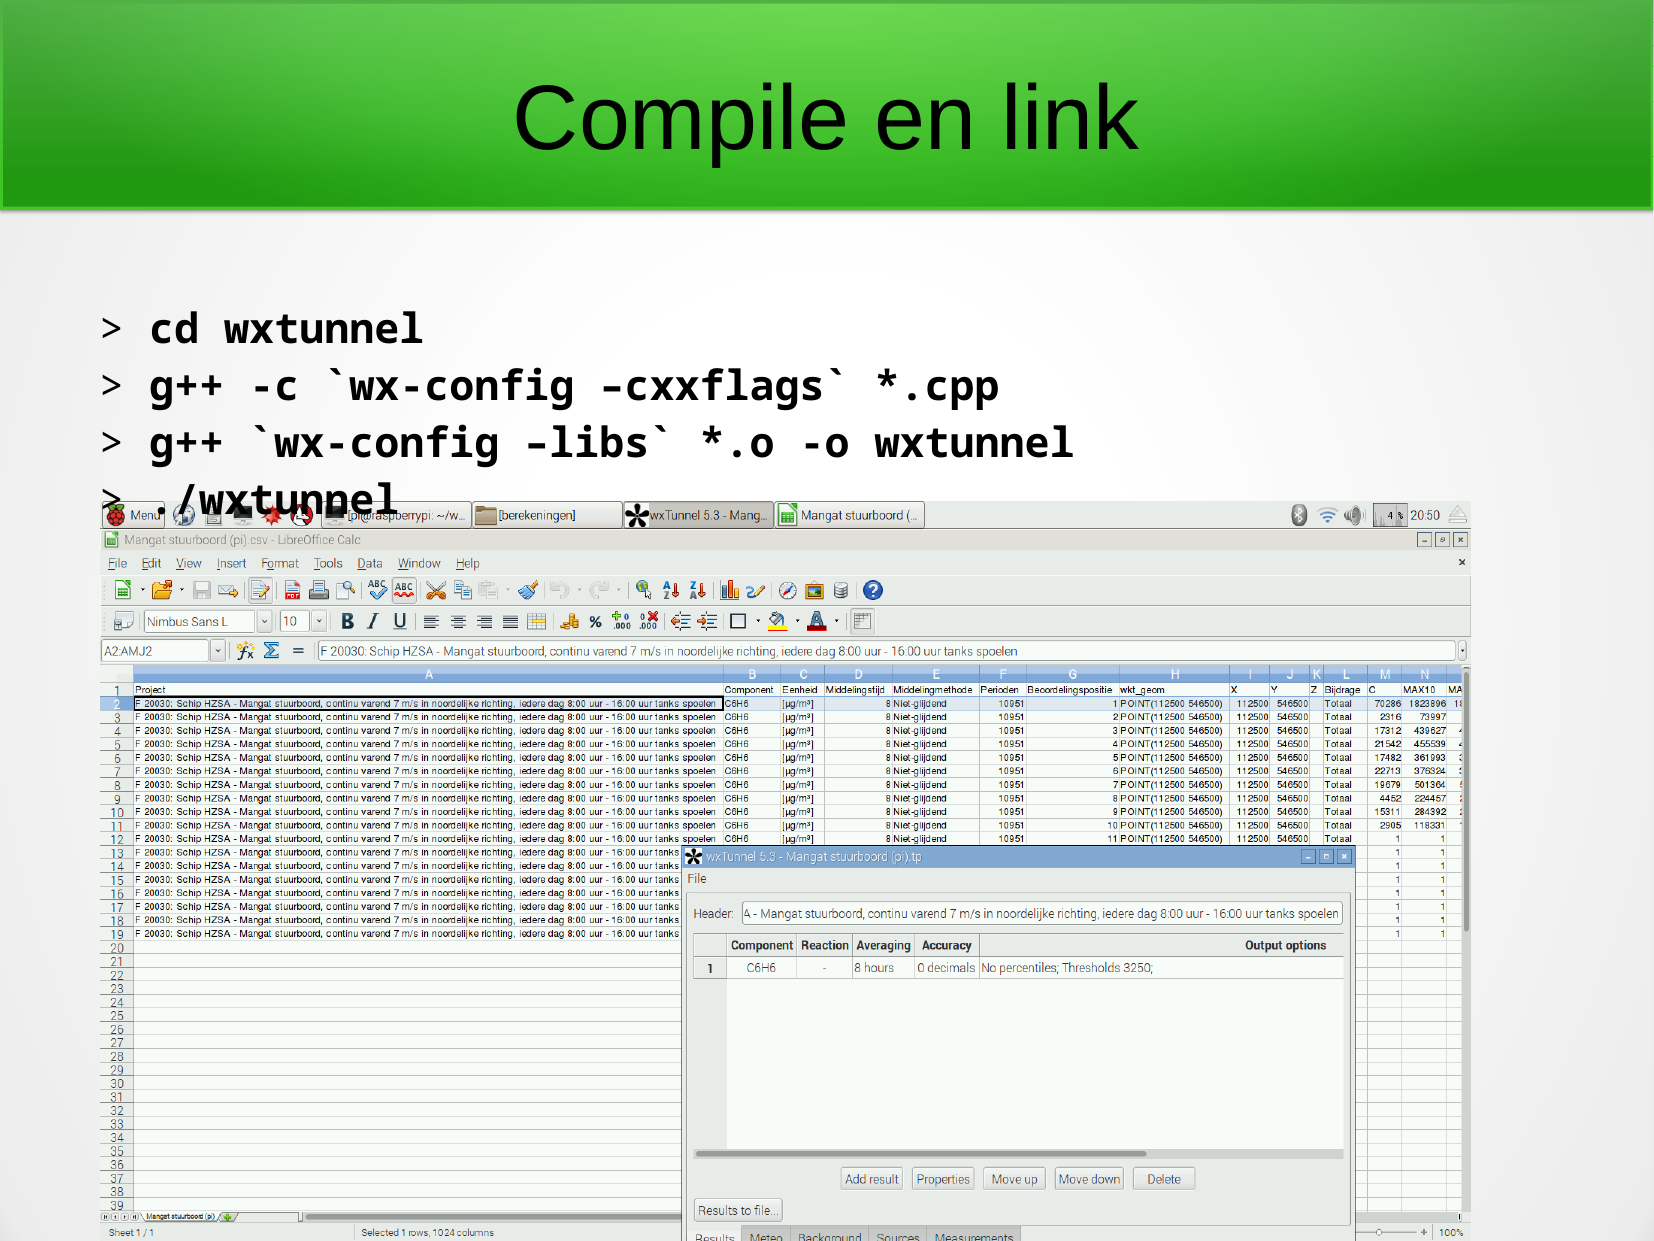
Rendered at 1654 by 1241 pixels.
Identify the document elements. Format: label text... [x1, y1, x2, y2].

picture [100, 501, 1471, 1241]
title Compile en link [82, 47, 1571, 189]
text_box > cd wxtunnel > g++ -c `wx-config –cxxflags` *.cpp > g++ `wx-config –libs` *.o -o wxtunnel > ./wxtunnel [84, 291, 1406, 518]
